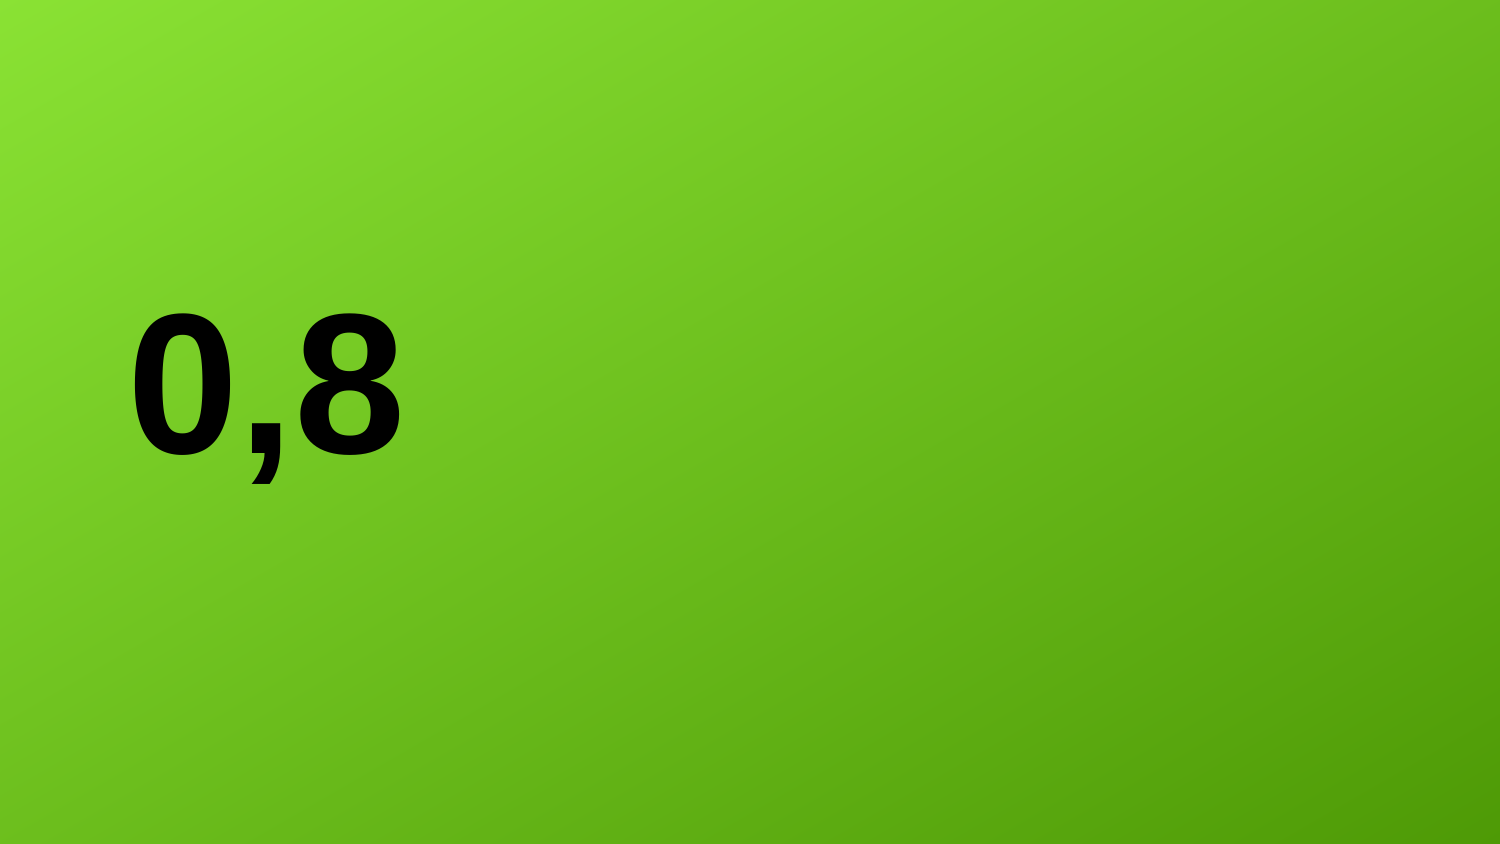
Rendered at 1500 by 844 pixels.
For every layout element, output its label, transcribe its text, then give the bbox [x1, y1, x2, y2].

title 0,8 [112, 318, 1388, 509]
